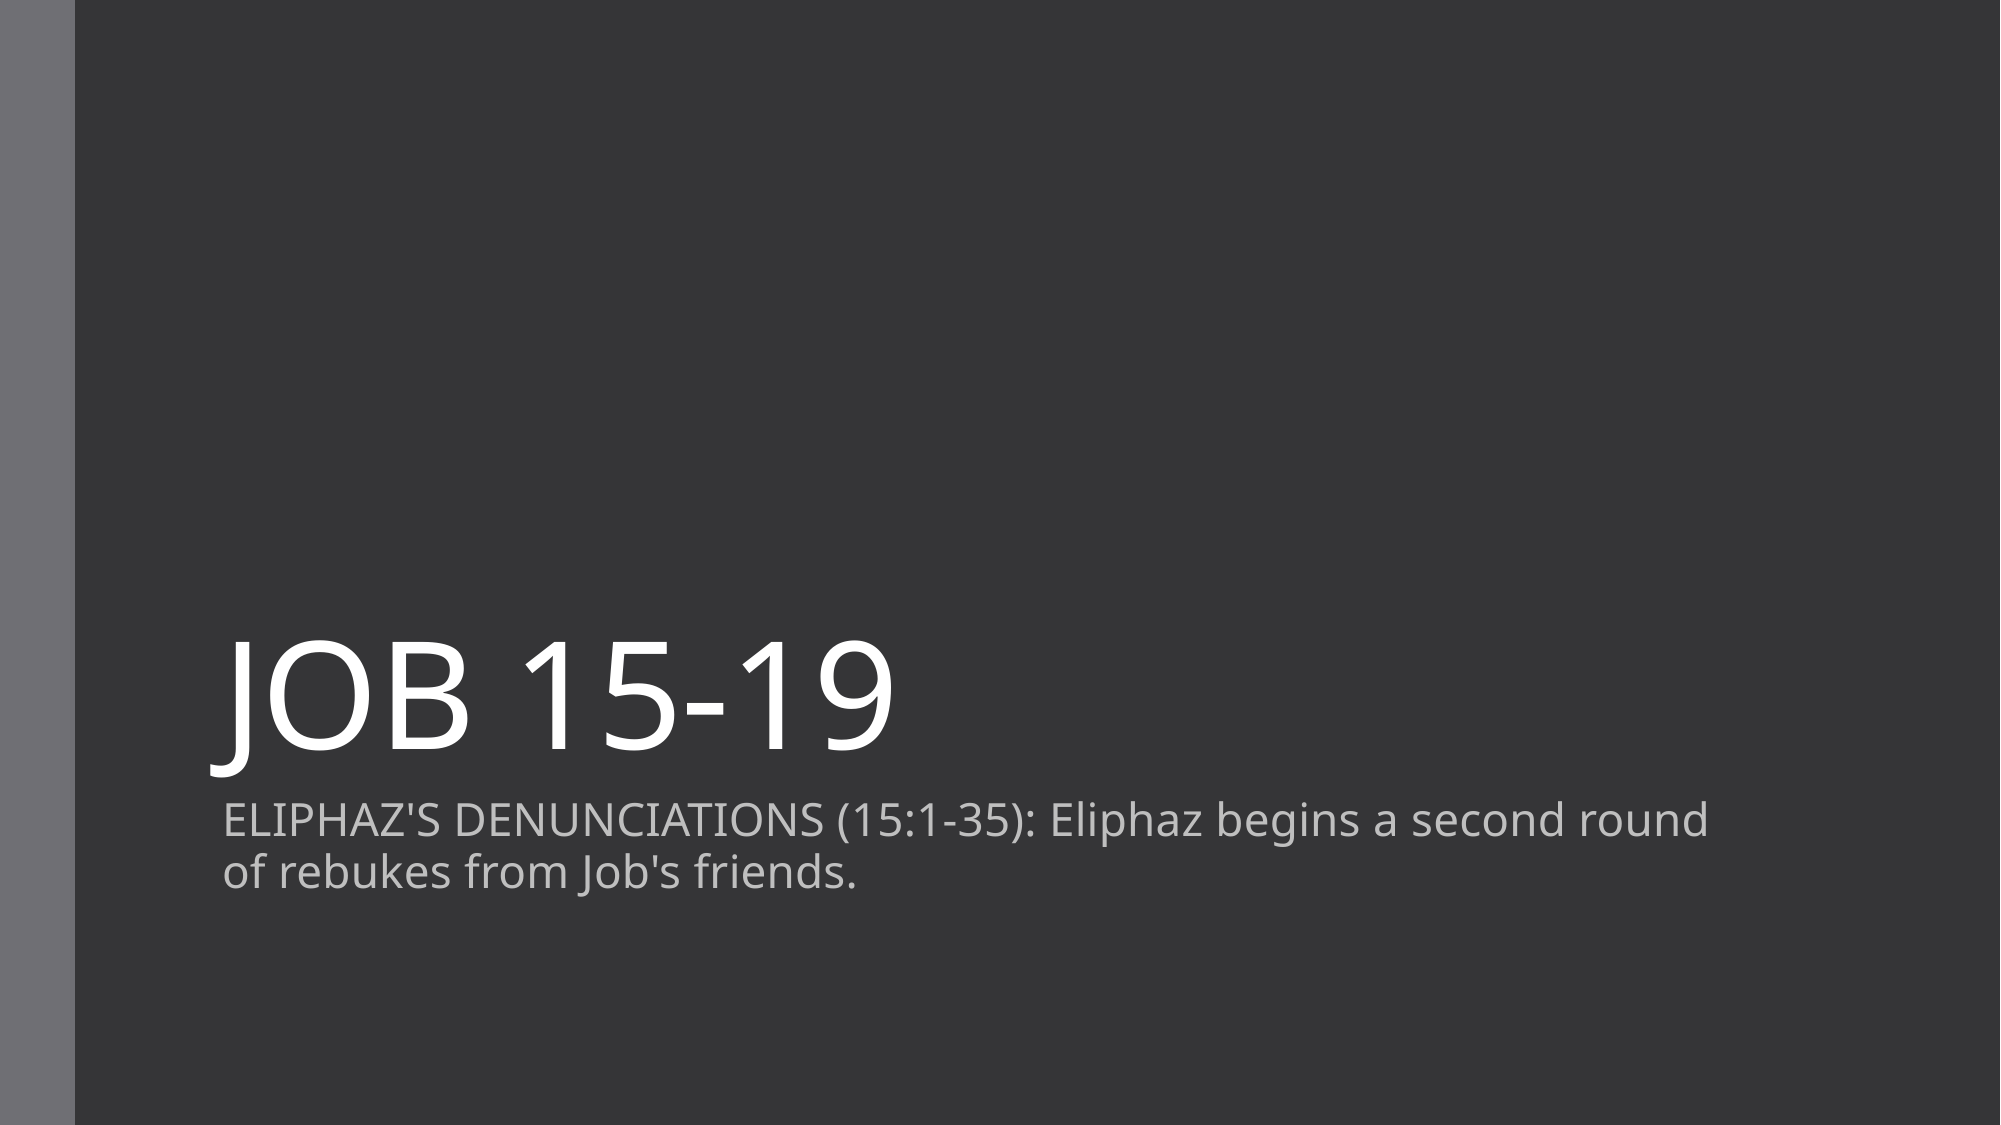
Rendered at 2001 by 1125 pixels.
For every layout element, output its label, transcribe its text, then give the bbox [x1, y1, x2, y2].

title JOB 15-19 [206, 124, 1752, 787]
subtitle ELIPHAZ'S DENUNCIATIONS (15:1-35): Eliphaz begins a second round of rebukes from Job's friends. [206, 787, 1752, 1066]
